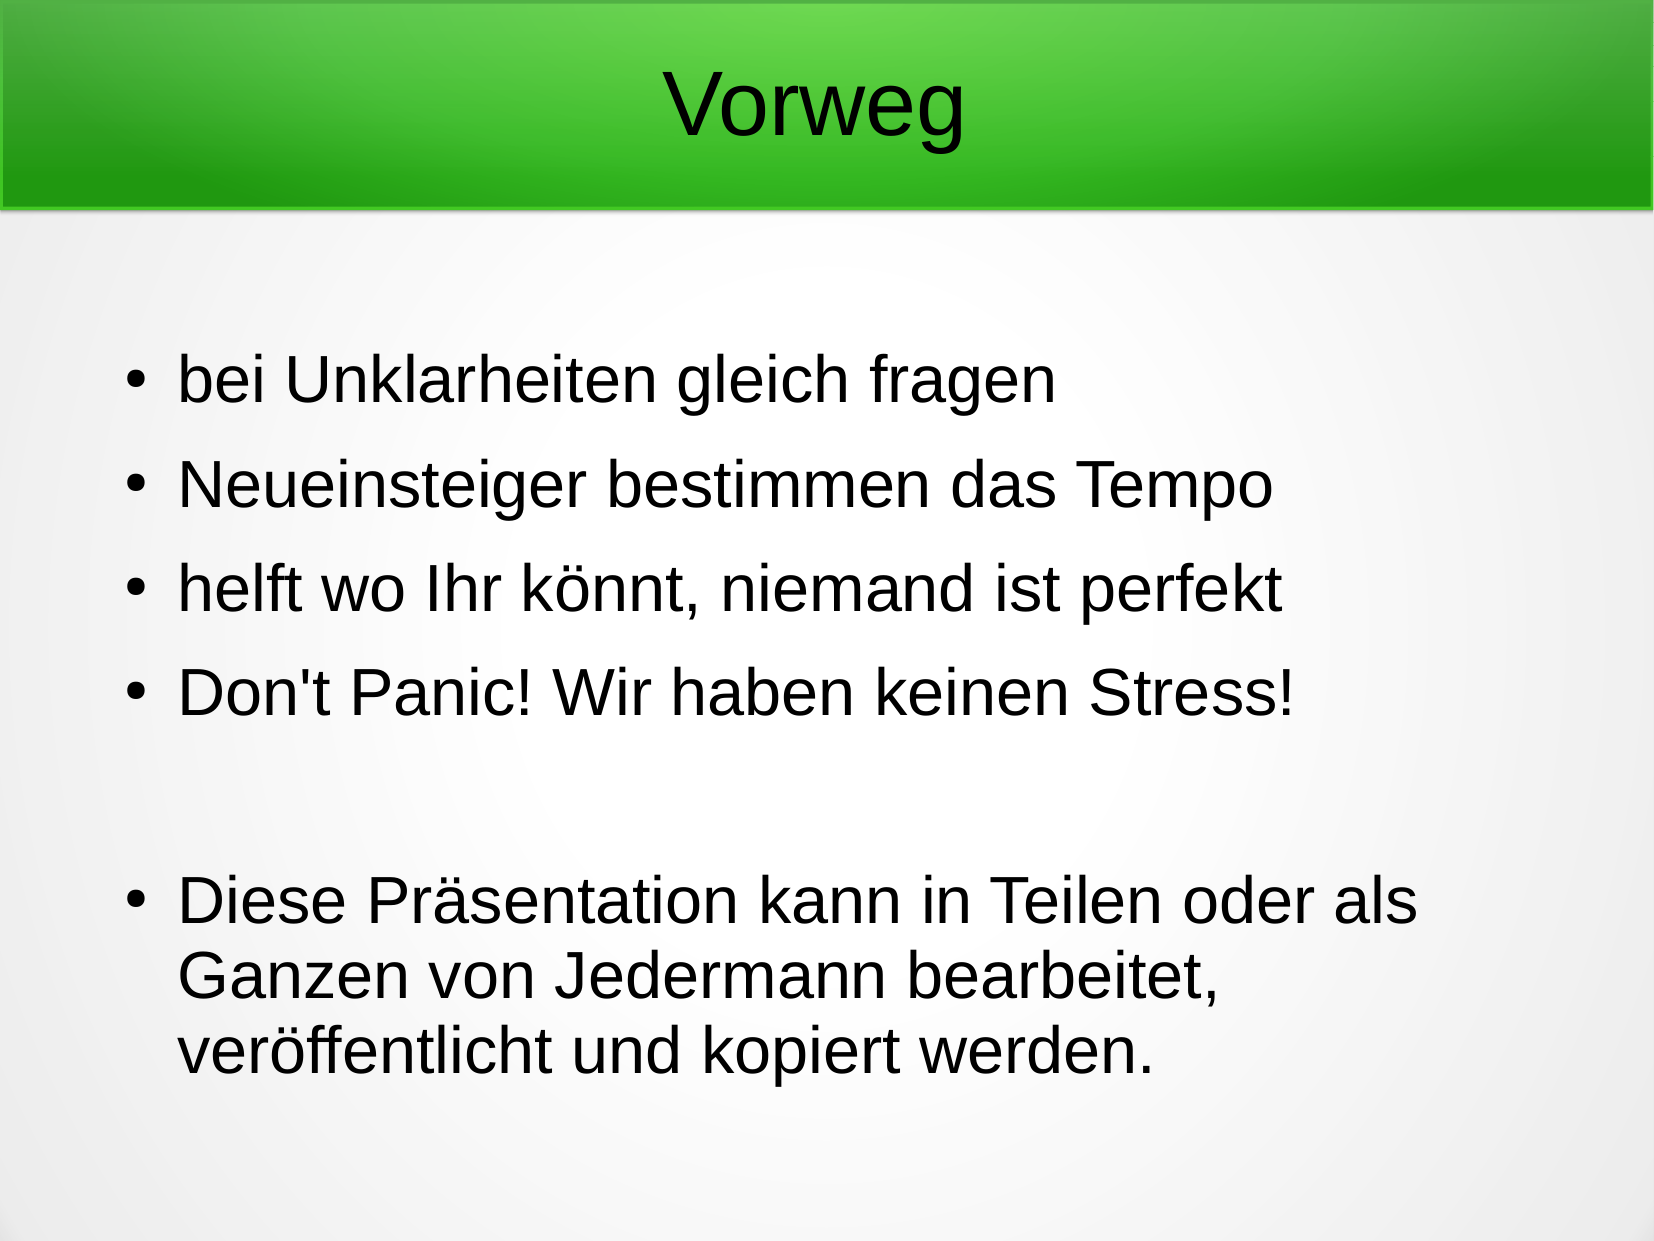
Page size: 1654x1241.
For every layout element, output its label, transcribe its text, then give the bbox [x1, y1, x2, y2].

title Vorweg [70, 0, 1560, 208]
list bei Unklarheiten gleich fragen Neueinsteiger bestimmen das Tempo helft wo Ihr könnt, niemand ist perfekt Don't Panic! Wir haben keinen Stress! Diese Präsentation kann in Teilen oder als Ganzen von Jedermann bearbeitet, veröffentlicht und kopiert werden. [106, 342, 1560, 1193]
